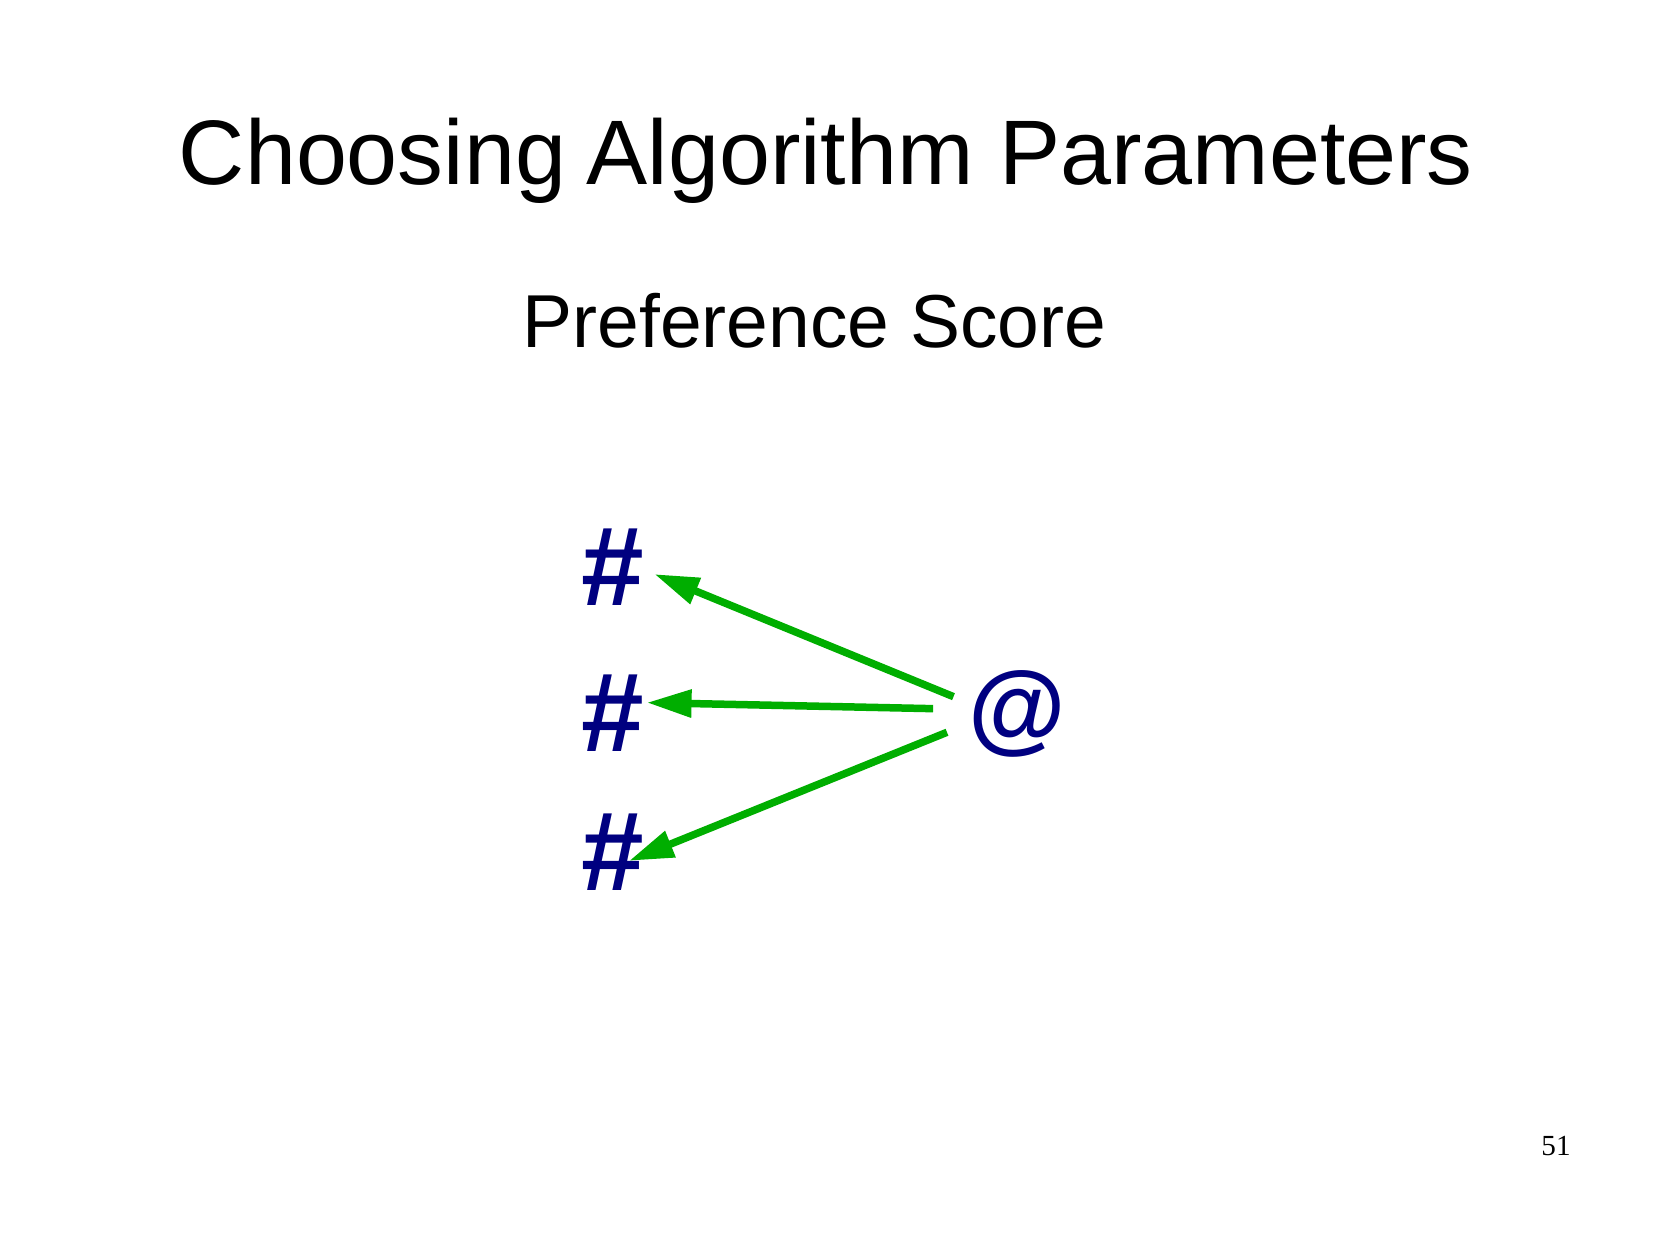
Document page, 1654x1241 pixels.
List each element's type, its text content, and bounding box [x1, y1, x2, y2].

title Choosing Algorithm Parameters [82, 49, 1571, 257]
text_box # [566, 780, 636, 922]
text_box # [566, 642, 636, 780]
text_box # [566, 496, 636, 637]
text_box Preference Score [507, 271, 1122, 371]
text_box @ [953, 643, 1053, 770]
